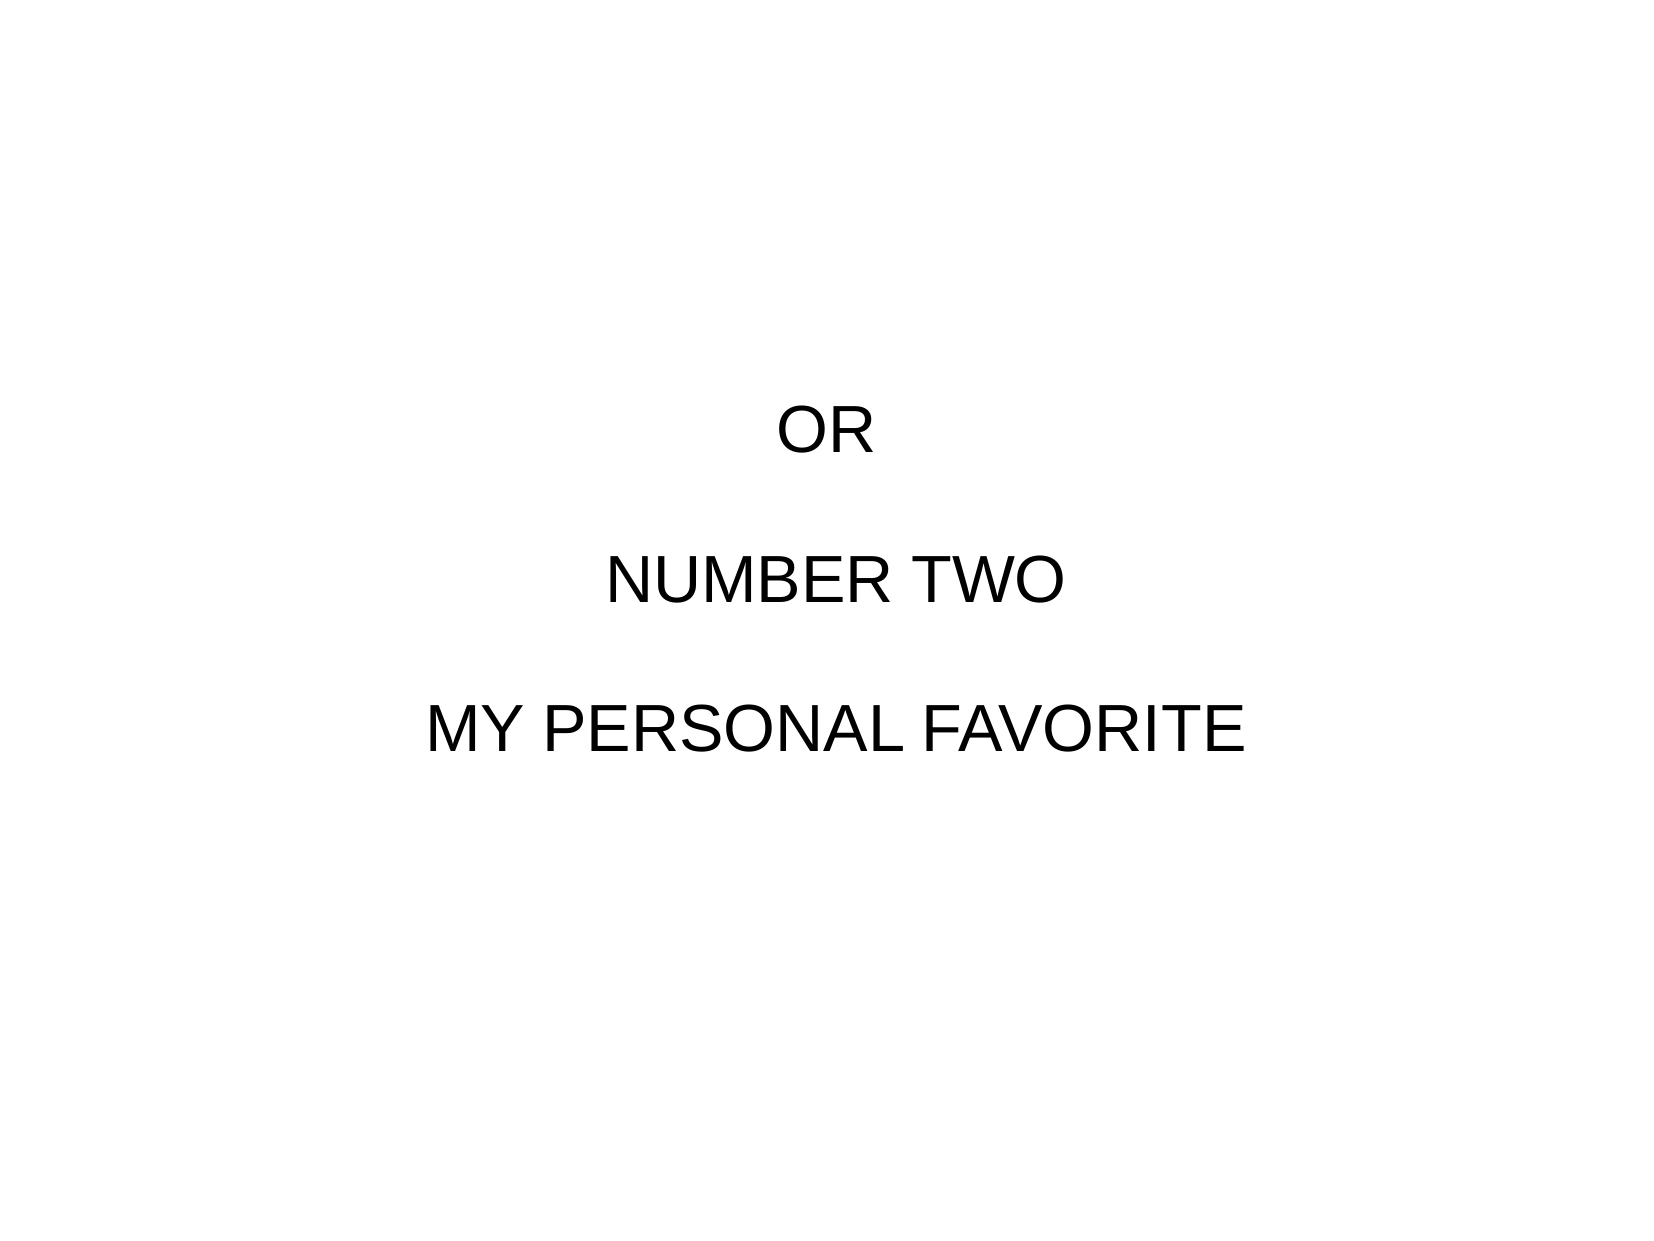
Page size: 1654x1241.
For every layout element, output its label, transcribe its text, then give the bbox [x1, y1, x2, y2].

subtitle OR NUMBER TWO MY PERSONAL FAVORITE [82, 49, 1571, 1109]
